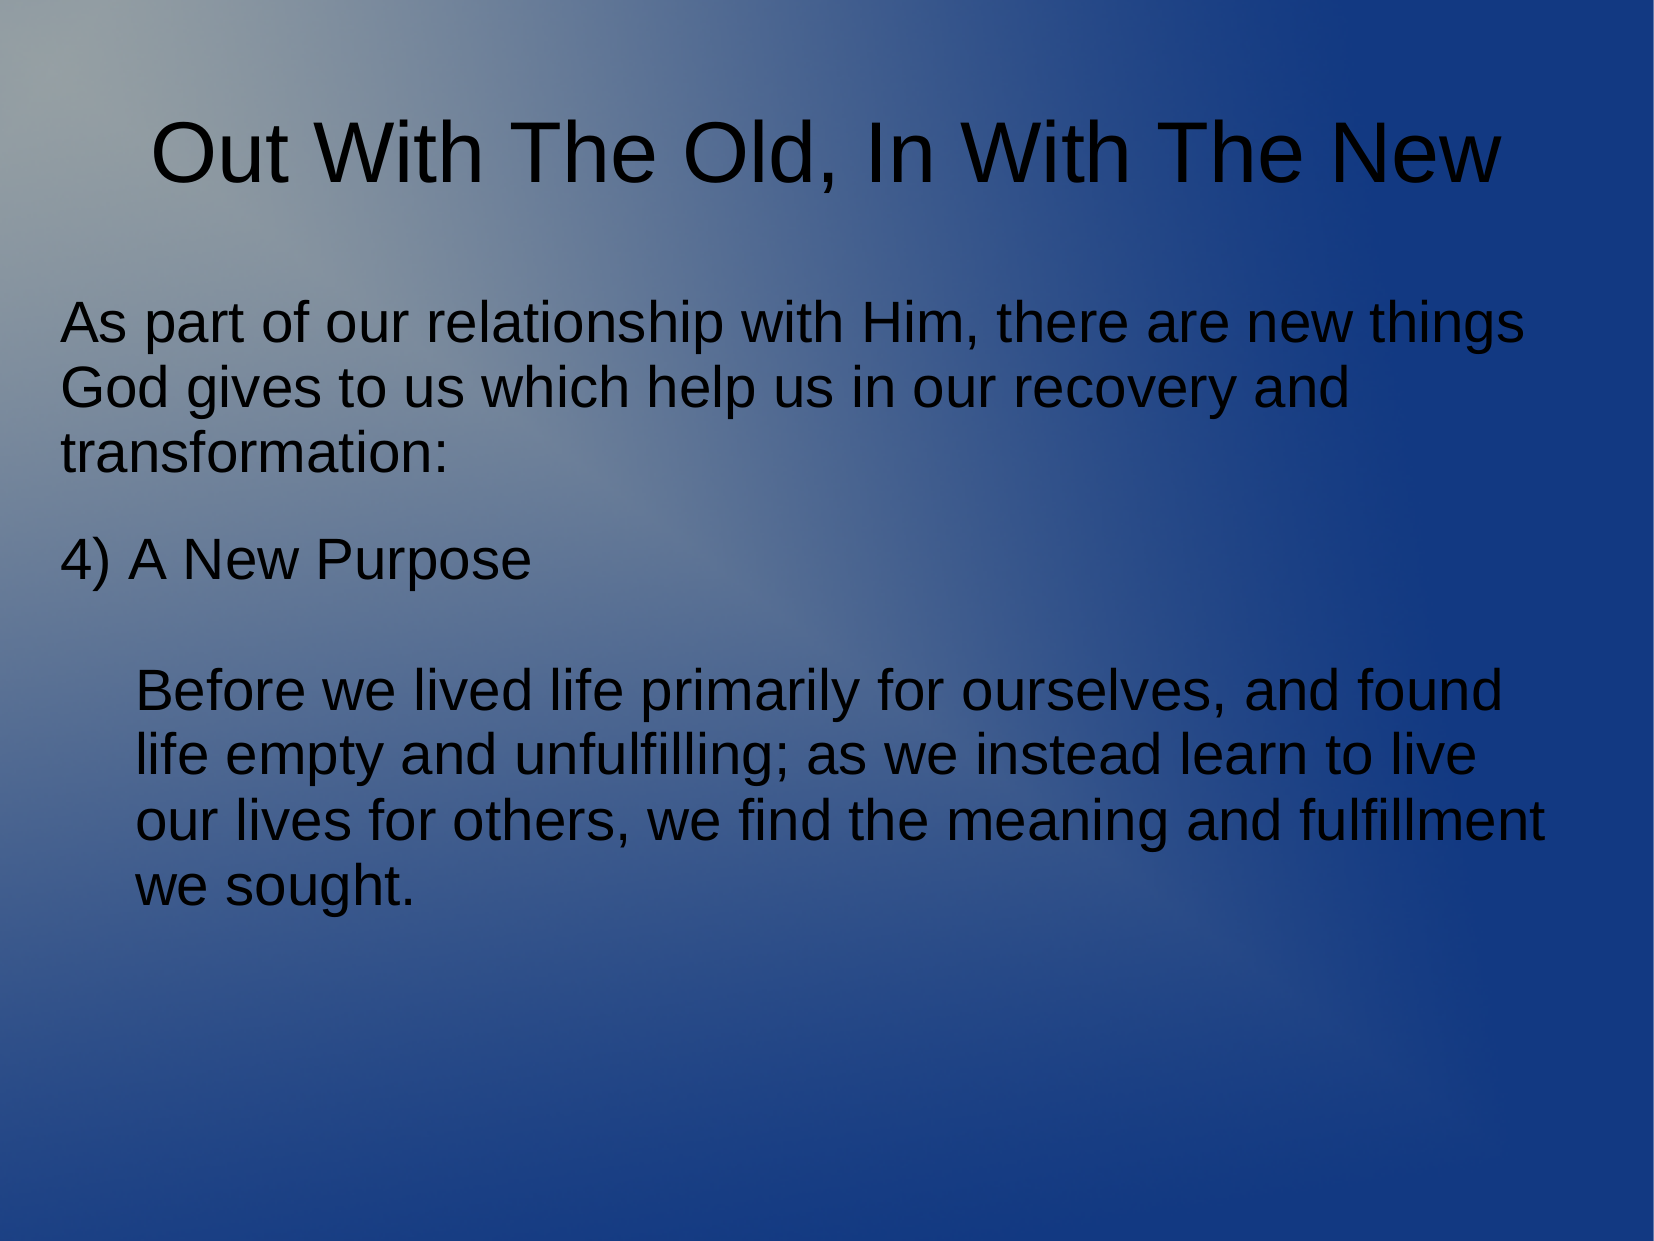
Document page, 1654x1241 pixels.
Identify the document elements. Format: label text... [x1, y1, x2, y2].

subtitle As part of our relationship with Him, there are new things God gives to us which help us in our recovery and transformation: 4) A New Purpose Before we lived life primarily for ourselves, and found life empty and unfulfilling; as we instead learn to live our lives for others, we find the meaning and fulfillment we sought. [60, 290, 1571, 1241]
title Out With The Old, In With The New [82, 49, 1571, 257]
picture [0, 0, 1654, 1241]
